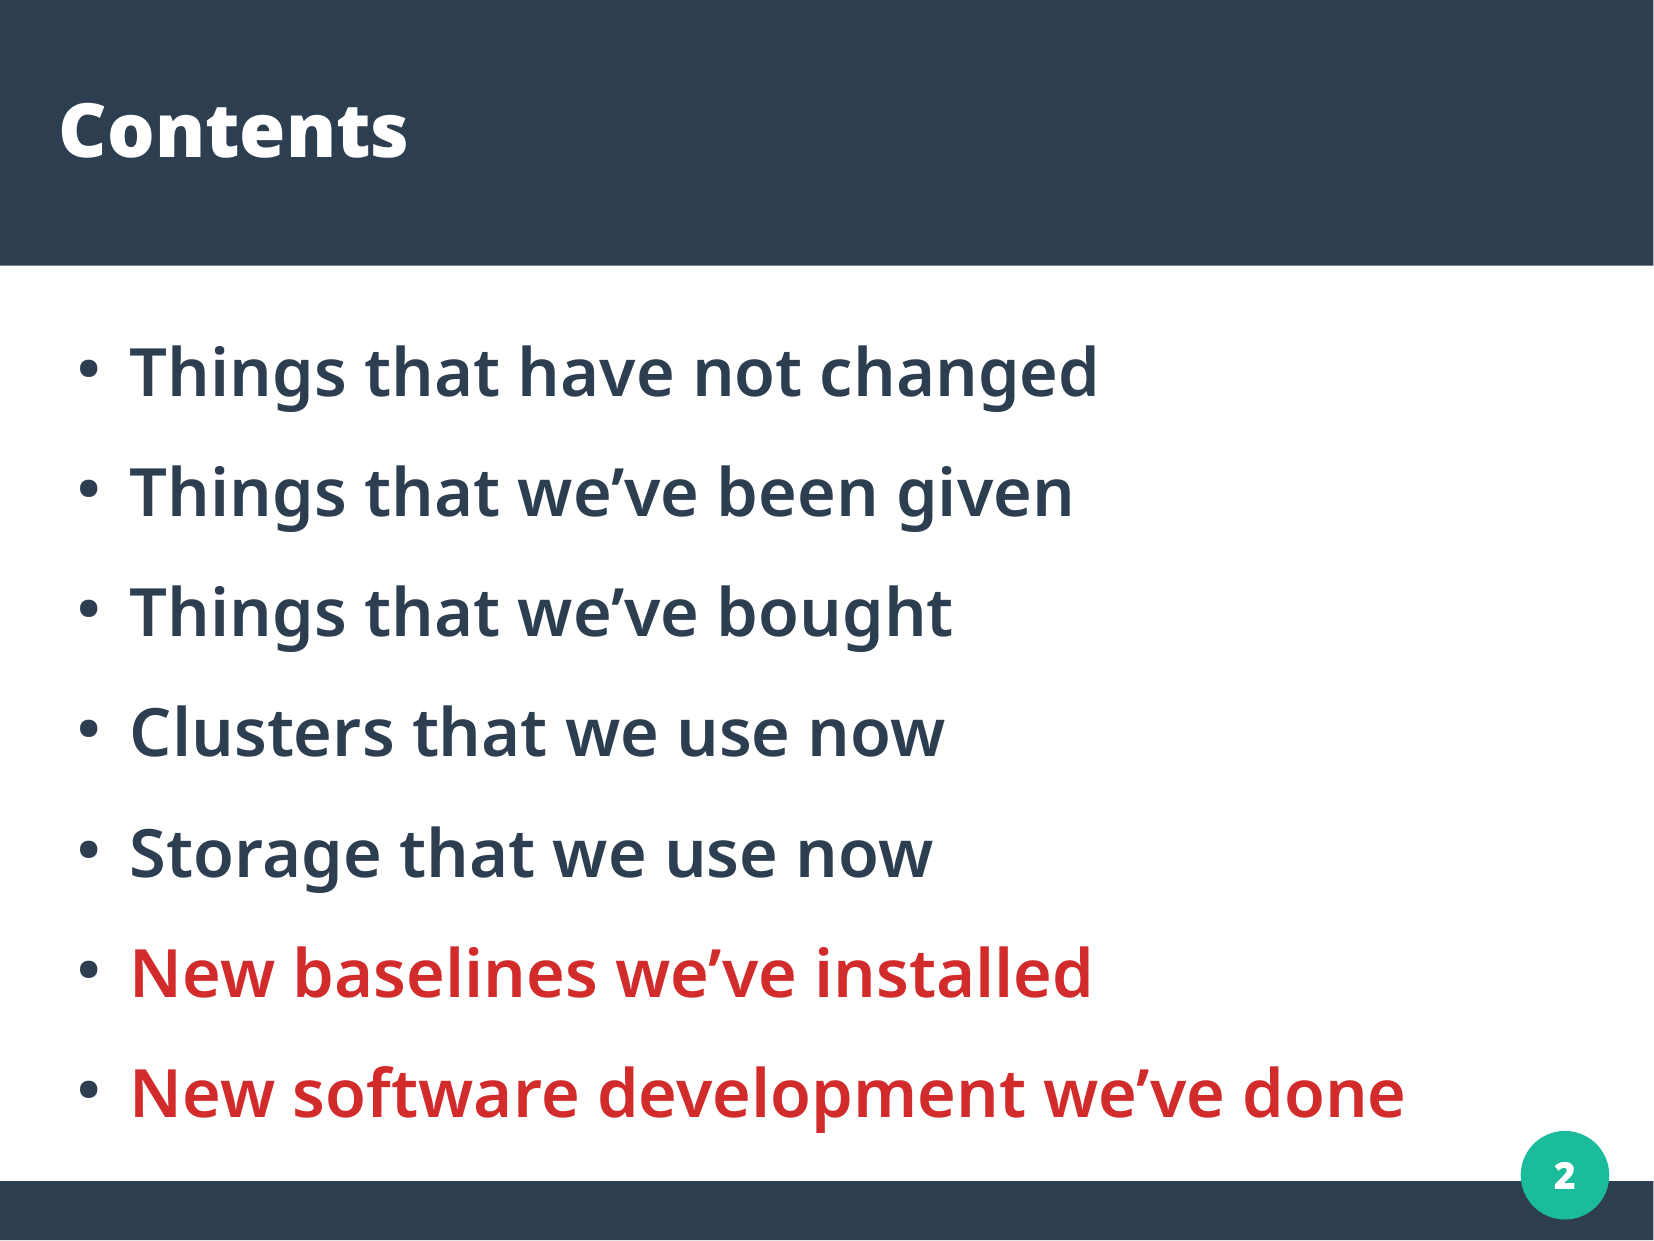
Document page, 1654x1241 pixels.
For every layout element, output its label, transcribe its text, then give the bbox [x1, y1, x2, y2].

list Things that have not changed Things that we’ve been given Things that we’ve bought Clusters that we use now Storage that we use now New baselines we’ve installed New software development we’ve done [59, 324, 1595, 1152]
title Contents [59, 49, 1595, 207]
